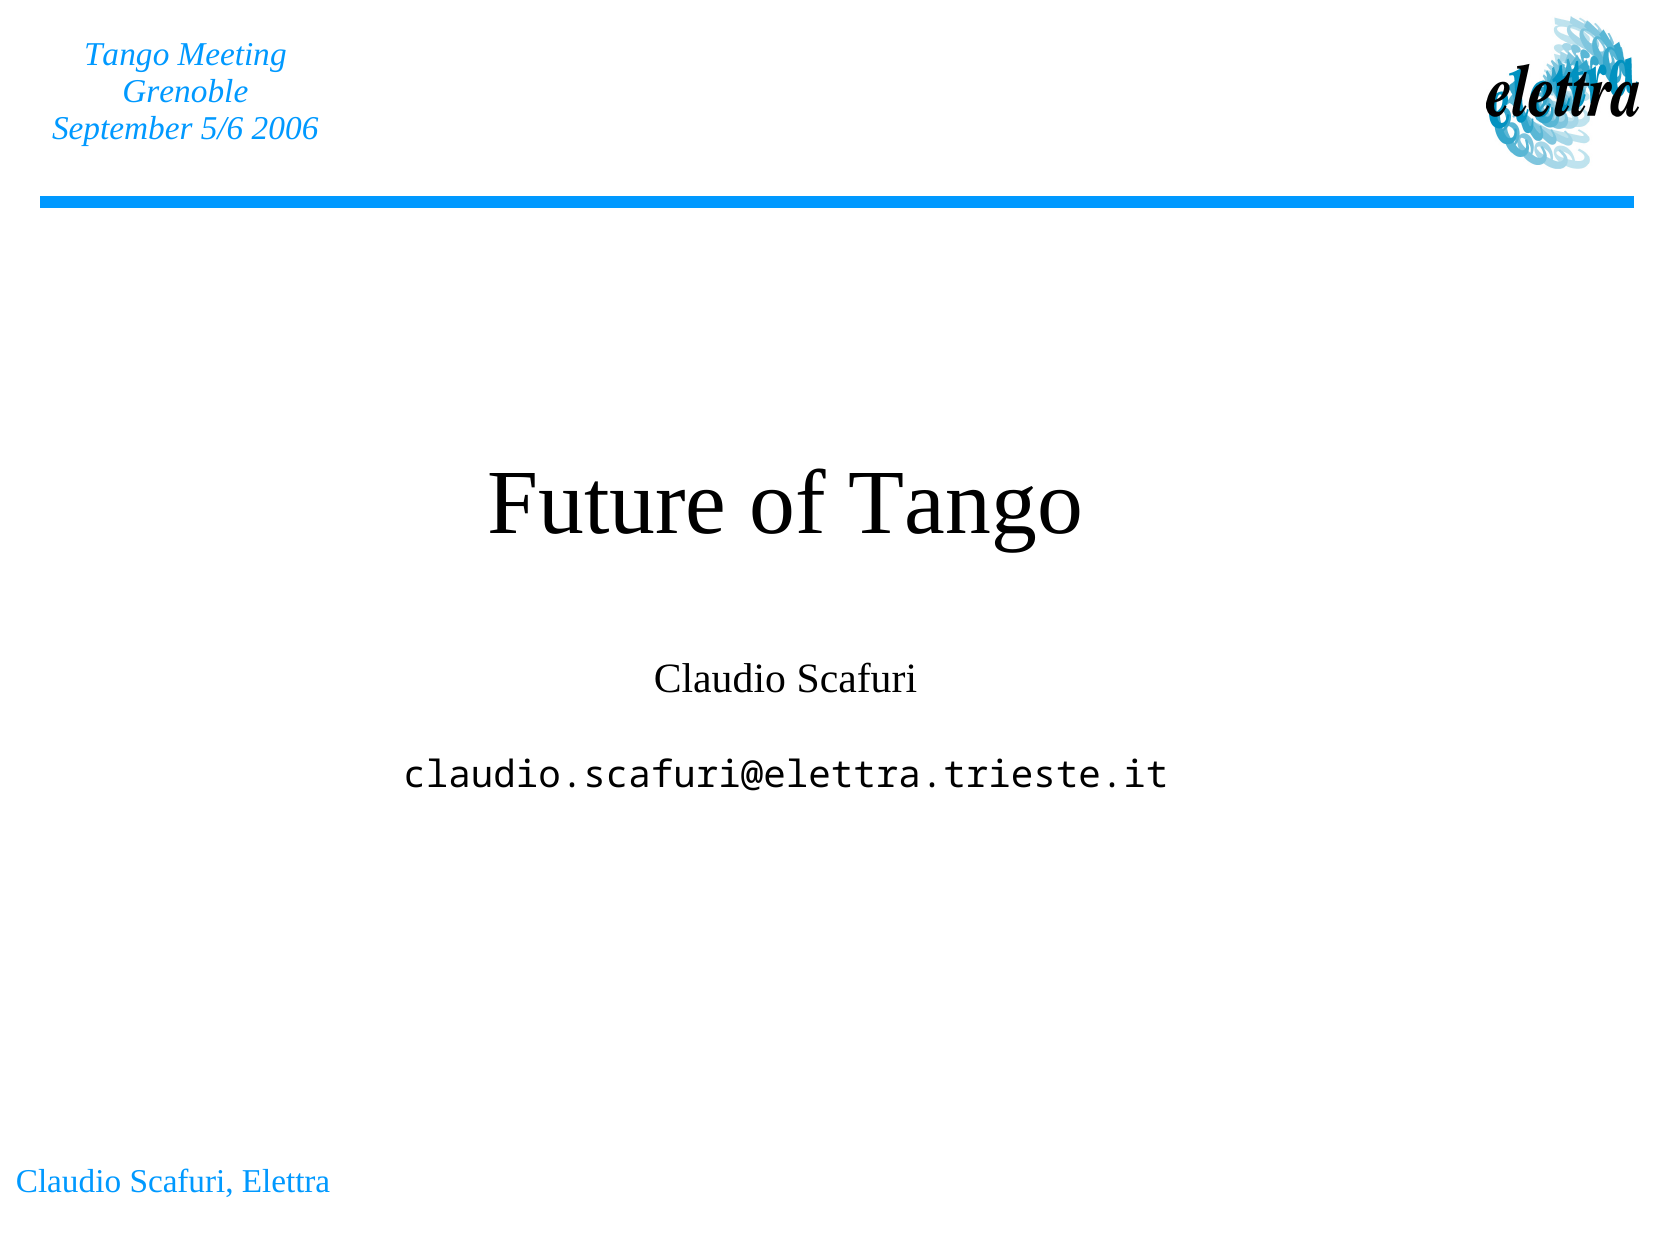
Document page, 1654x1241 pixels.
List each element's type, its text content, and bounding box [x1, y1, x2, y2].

title Future of Tango Claudio Scafuri claudio.scafuri@elettra.trieste.it [79, 456, 1492, 794]
picture [1486, 16, 1639, 169]
